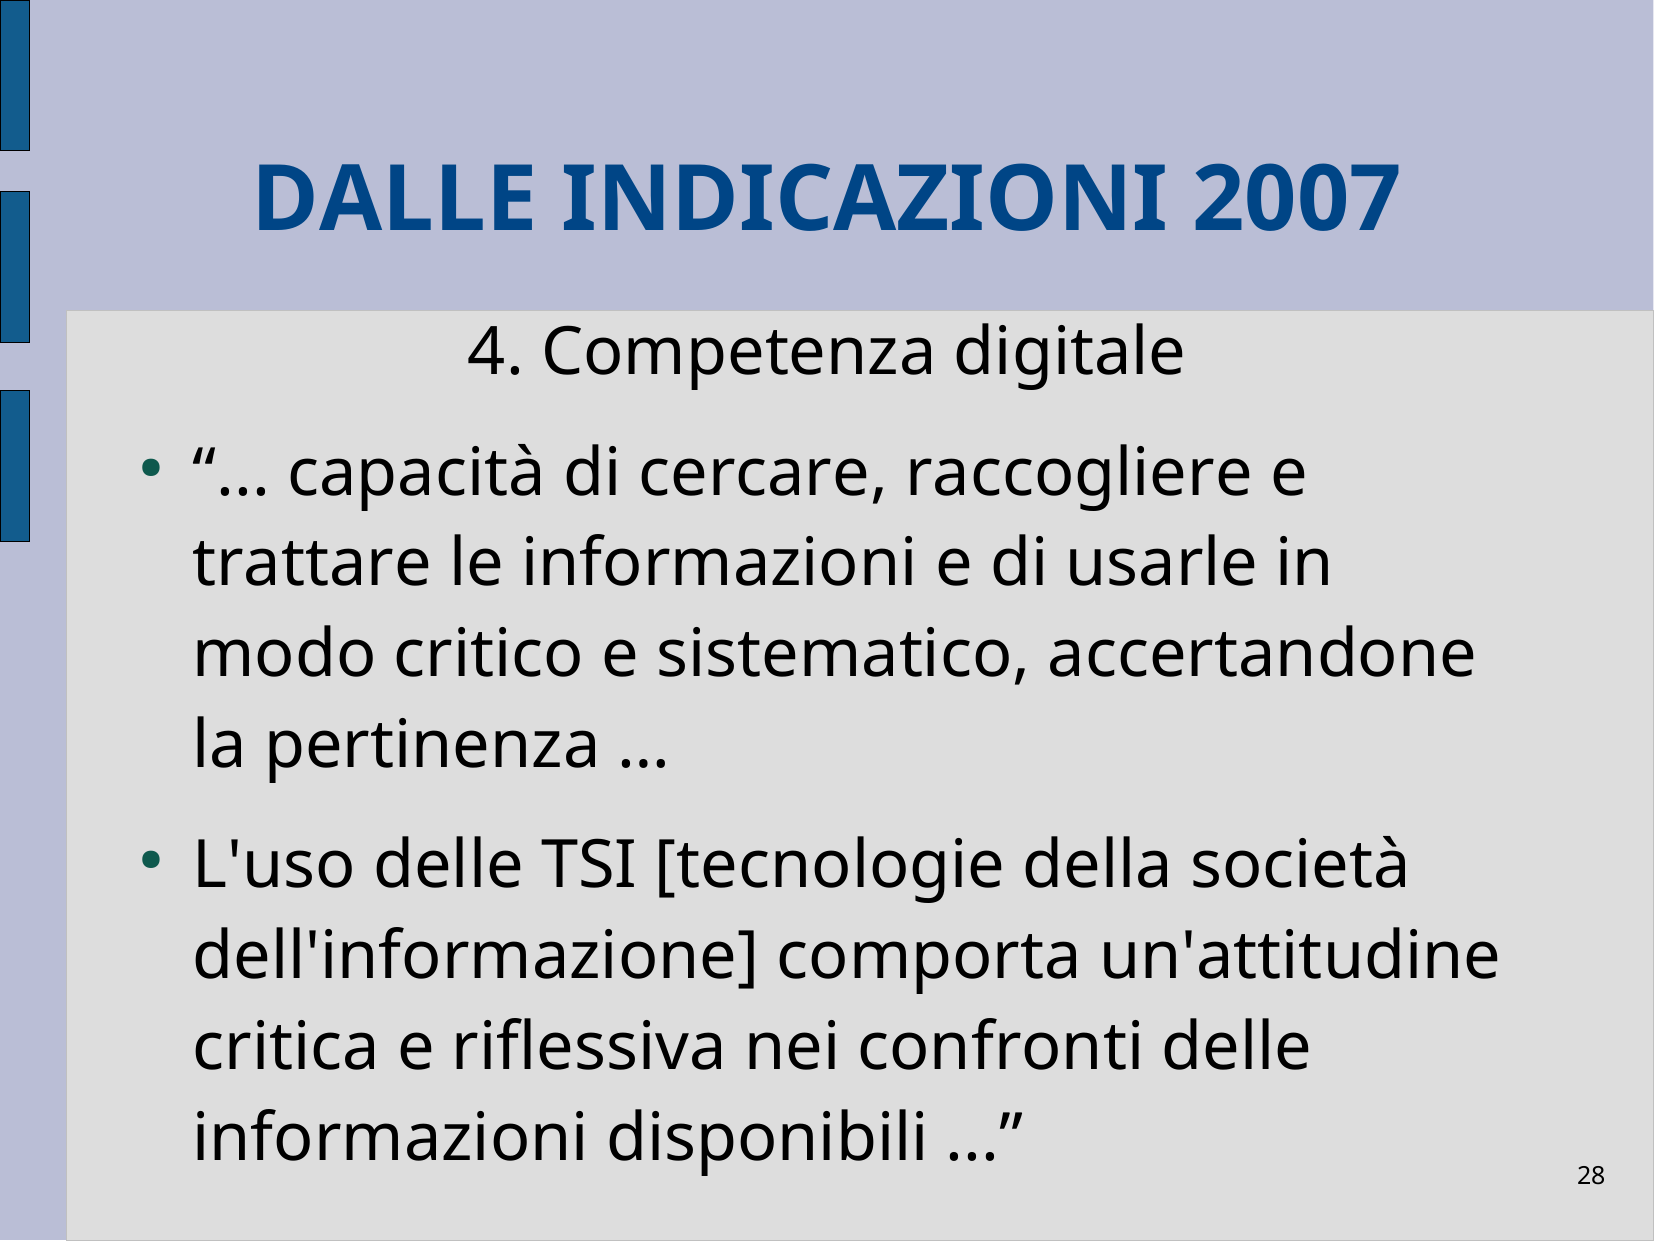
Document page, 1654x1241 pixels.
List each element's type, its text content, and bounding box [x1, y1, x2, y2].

list 4. Competenza digitale “... capacità di cercare, raccogliere e trattare le informazioni e di usarle in modo critico e sistematico, accertandone la pertinenza … L'uso delle TSI [tecnologie della società dell'informazione] comporta un'attitudine critica e riflessiva nei confronti delle informazioni disponibili ...” [121, 303, 1534, 1200]
title DALLE INDICAZIONI 2007 [121, 91, 1534, 299]
text_box <numero> [1529, 1151, 1654, 1194]
